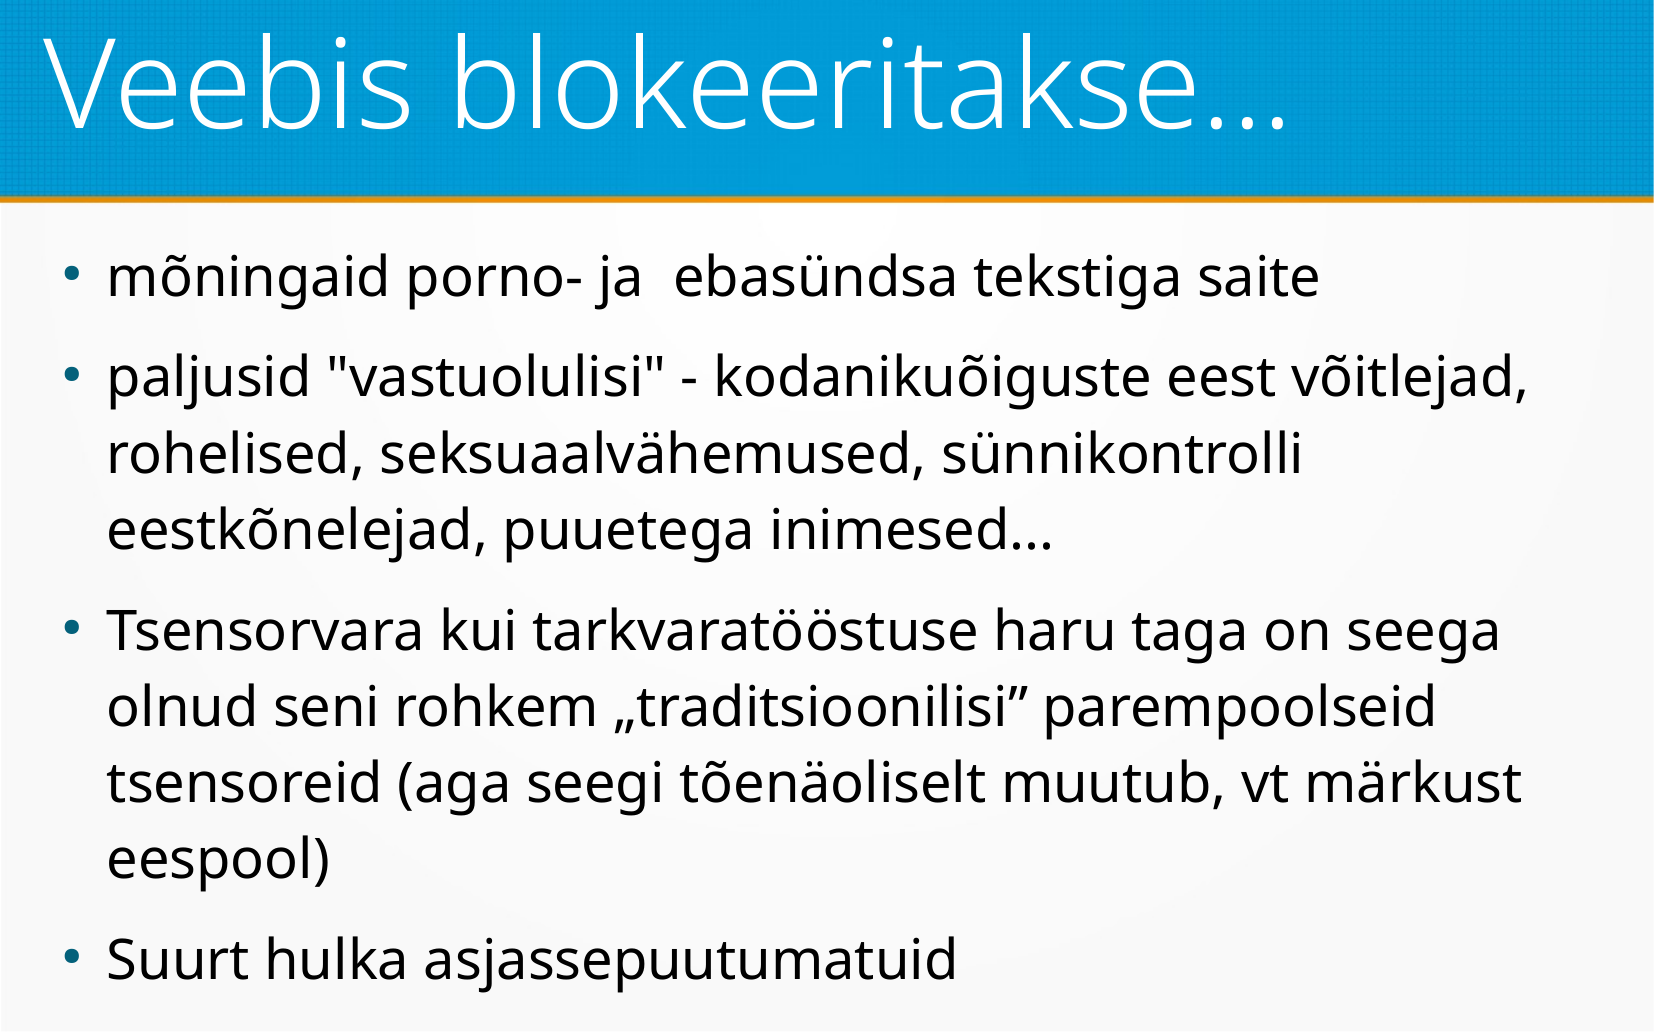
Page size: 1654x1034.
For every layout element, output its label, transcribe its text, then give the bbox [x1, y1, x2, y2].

picture [0, 195, 1654, 1034]
list mõningaid porno- ja ebasündsa tekstiga saite paljusid "vastuolulisi" - kodanikuõiguste eest võitlejad, rohelised, seksuaalvähemused, sünnikontrolli eestkõnelejad, puuetega inimesed... Tsensorvara kui tarkvaratööstuse haru taga on seega olnud seni rohkem „traditsioonilisi” parempoolseid tsensoreid (aga seegi tõenäoliselt muutub, vt märkust eespool) Suurt hulka asjassepuutumatuid [47, 236, 1607, 1002]
title Veebis blokeeritakse... [43, 0, 1619, 166]
